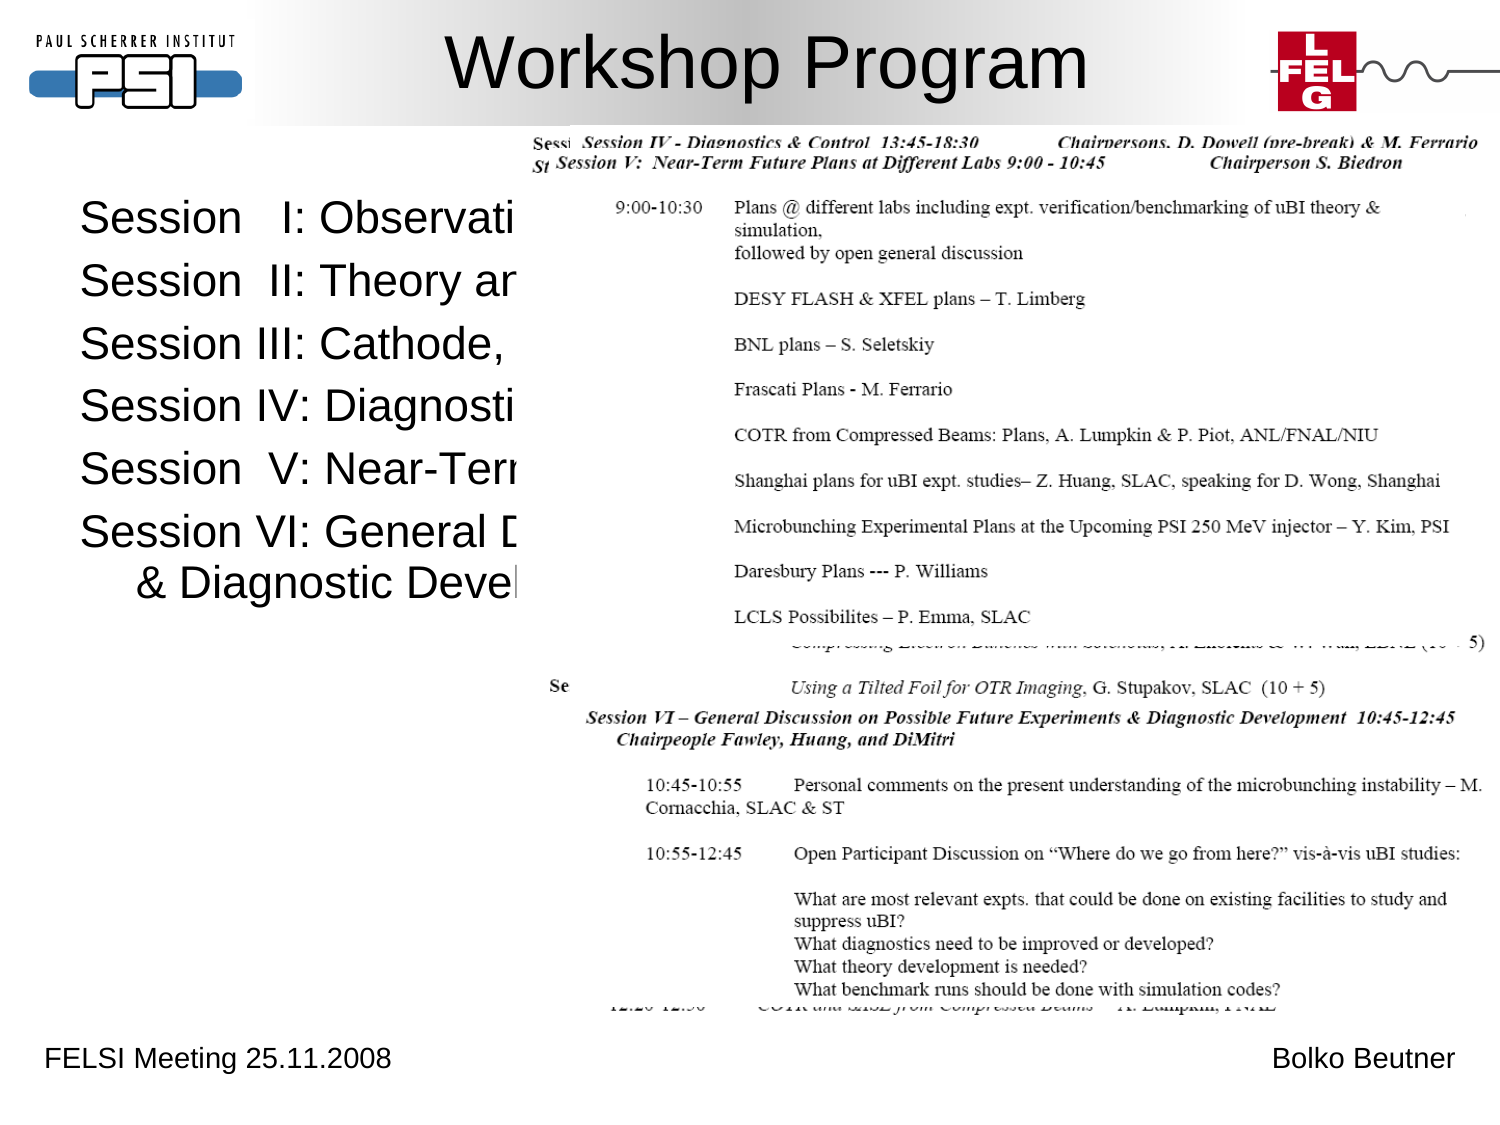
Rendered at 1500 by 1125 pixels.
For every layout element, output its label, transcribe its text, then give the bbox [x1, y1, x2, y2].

picture [516, 125, 1500, 1041]
picture [1270, 30, 1500, 113]
list Session I: Observations of Microbunching Session II: Theory and Simulations Session III: Cathode, Laser, & Injector Physics Relevant to uBI Session IV: Diagnostics & Control Session V: Near-Term Future Plans at Different Labs Session VI: General Discussion on Possible Further Experiments & Diagnostic Development [64, 184, 570, 988]
picture [17, 19, 256, 119]
title Workshop Program [265, 0, 1270, 126]
